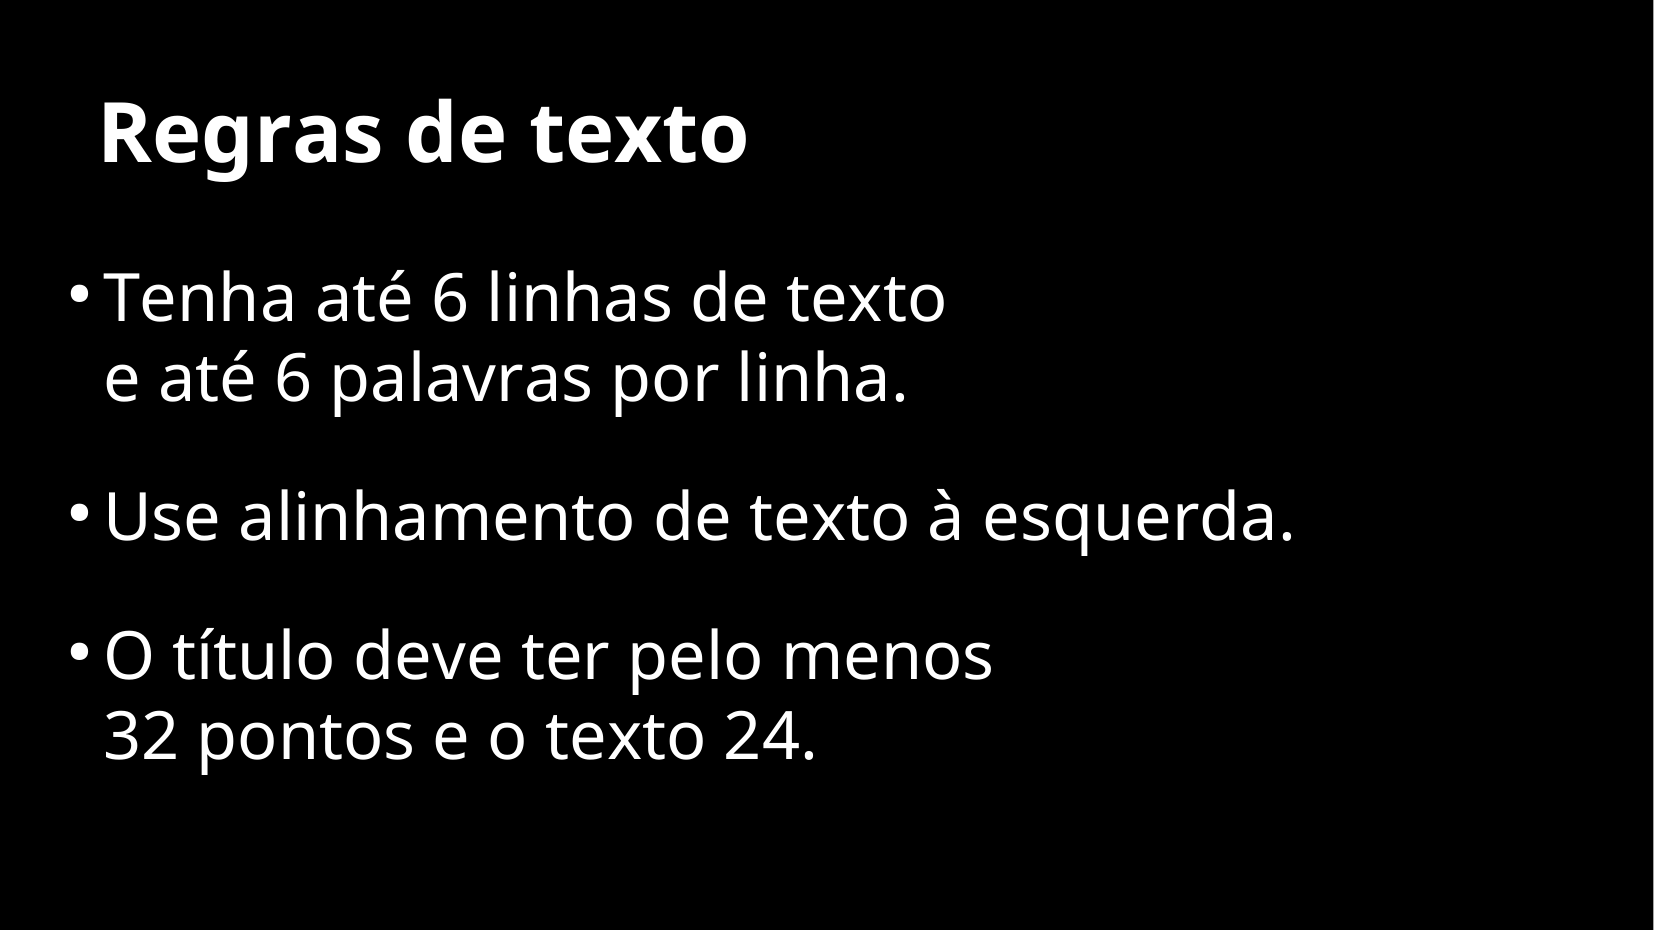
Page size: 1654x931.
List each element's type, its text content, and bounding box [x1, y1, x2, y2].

text_box Tenha até 6 linhas de texto e até 6 palavras por linha. Use alinhamento de texto à esquerda. O título deve ter pelo menos 32 pontos e o texto 24. [53, 247, 1394, 931]
text_box Regras de texto [82, 70, 1135, 130]
